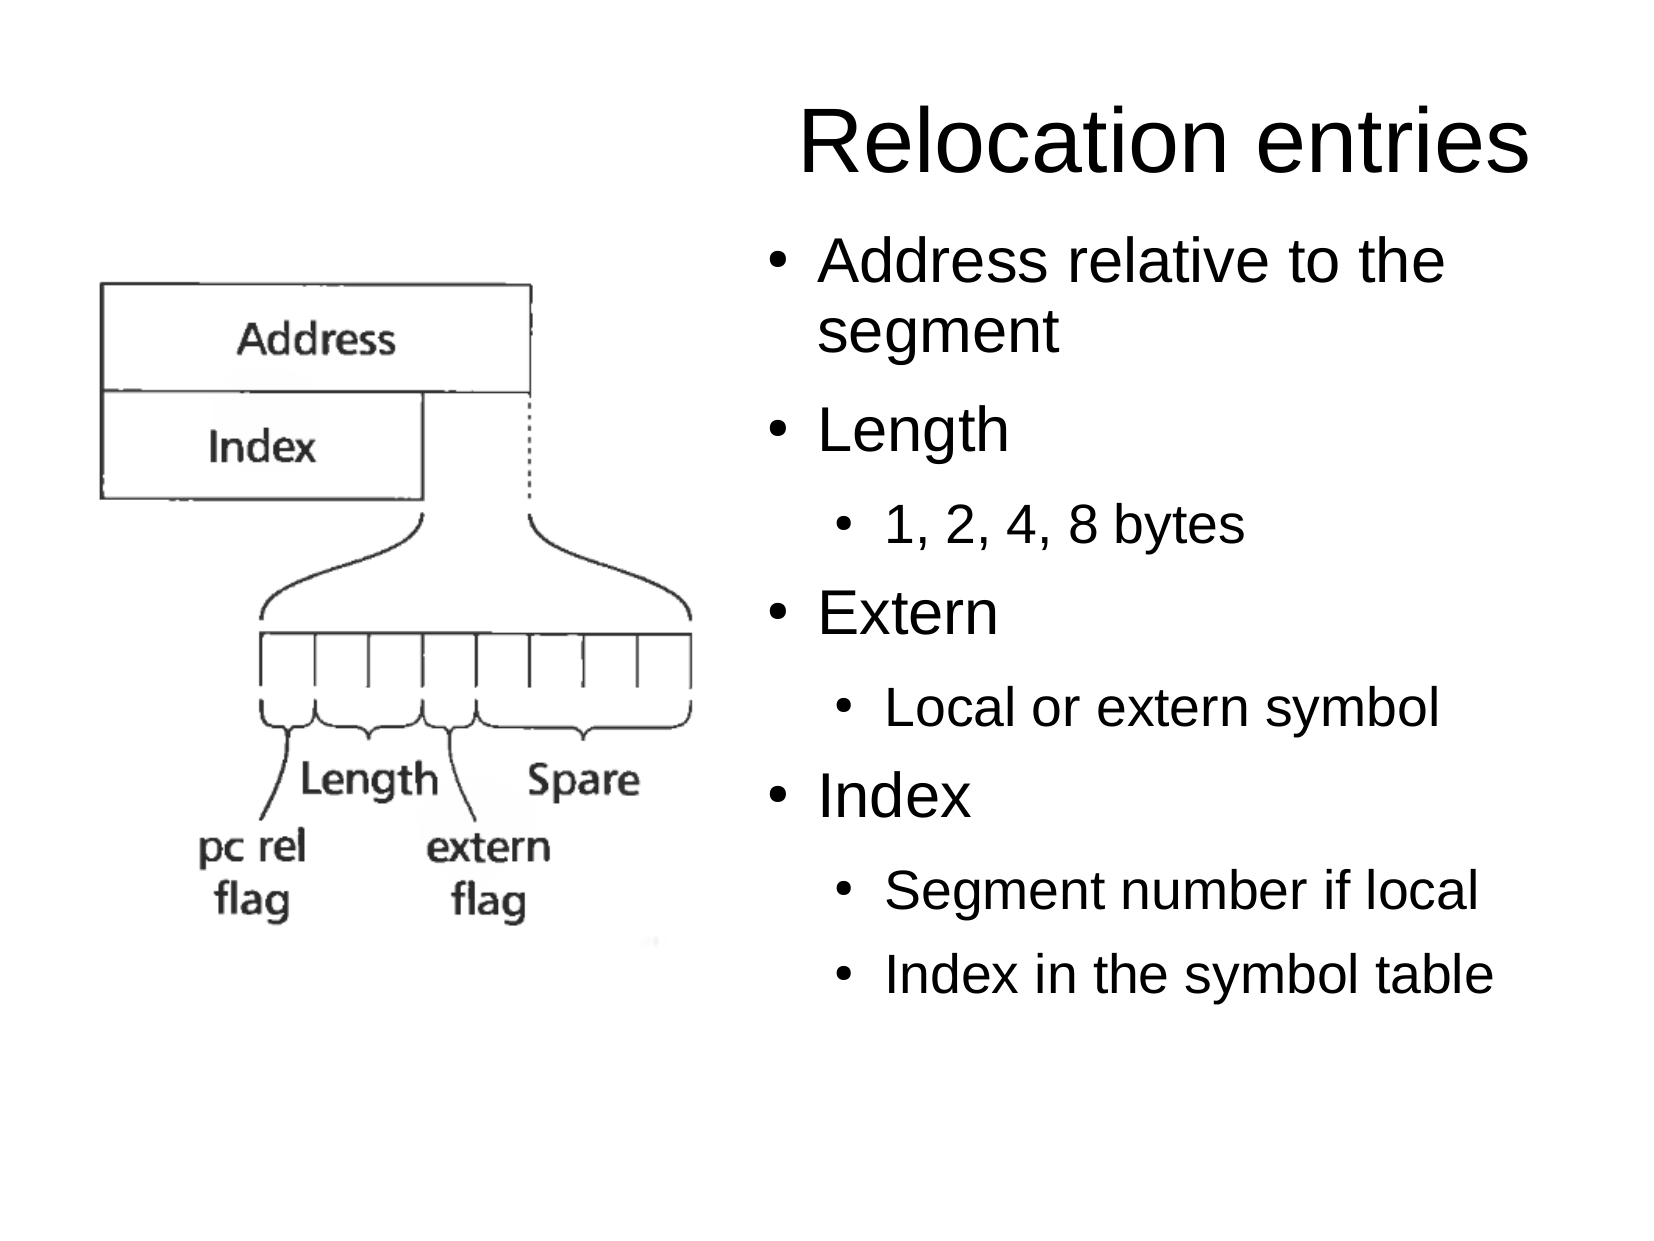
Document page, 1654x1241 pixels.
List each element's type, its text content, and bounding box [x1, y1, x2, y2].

list Address relative to the segment Length 1, 2, 4, 8 bytes Extern Local or extern symbol Index Segment number if local Index in the symbol table [750, 225, 1571, 1010]
title Relocation entries [716, 37, 1613, 245]
picture [75, 262, 722, 954]
